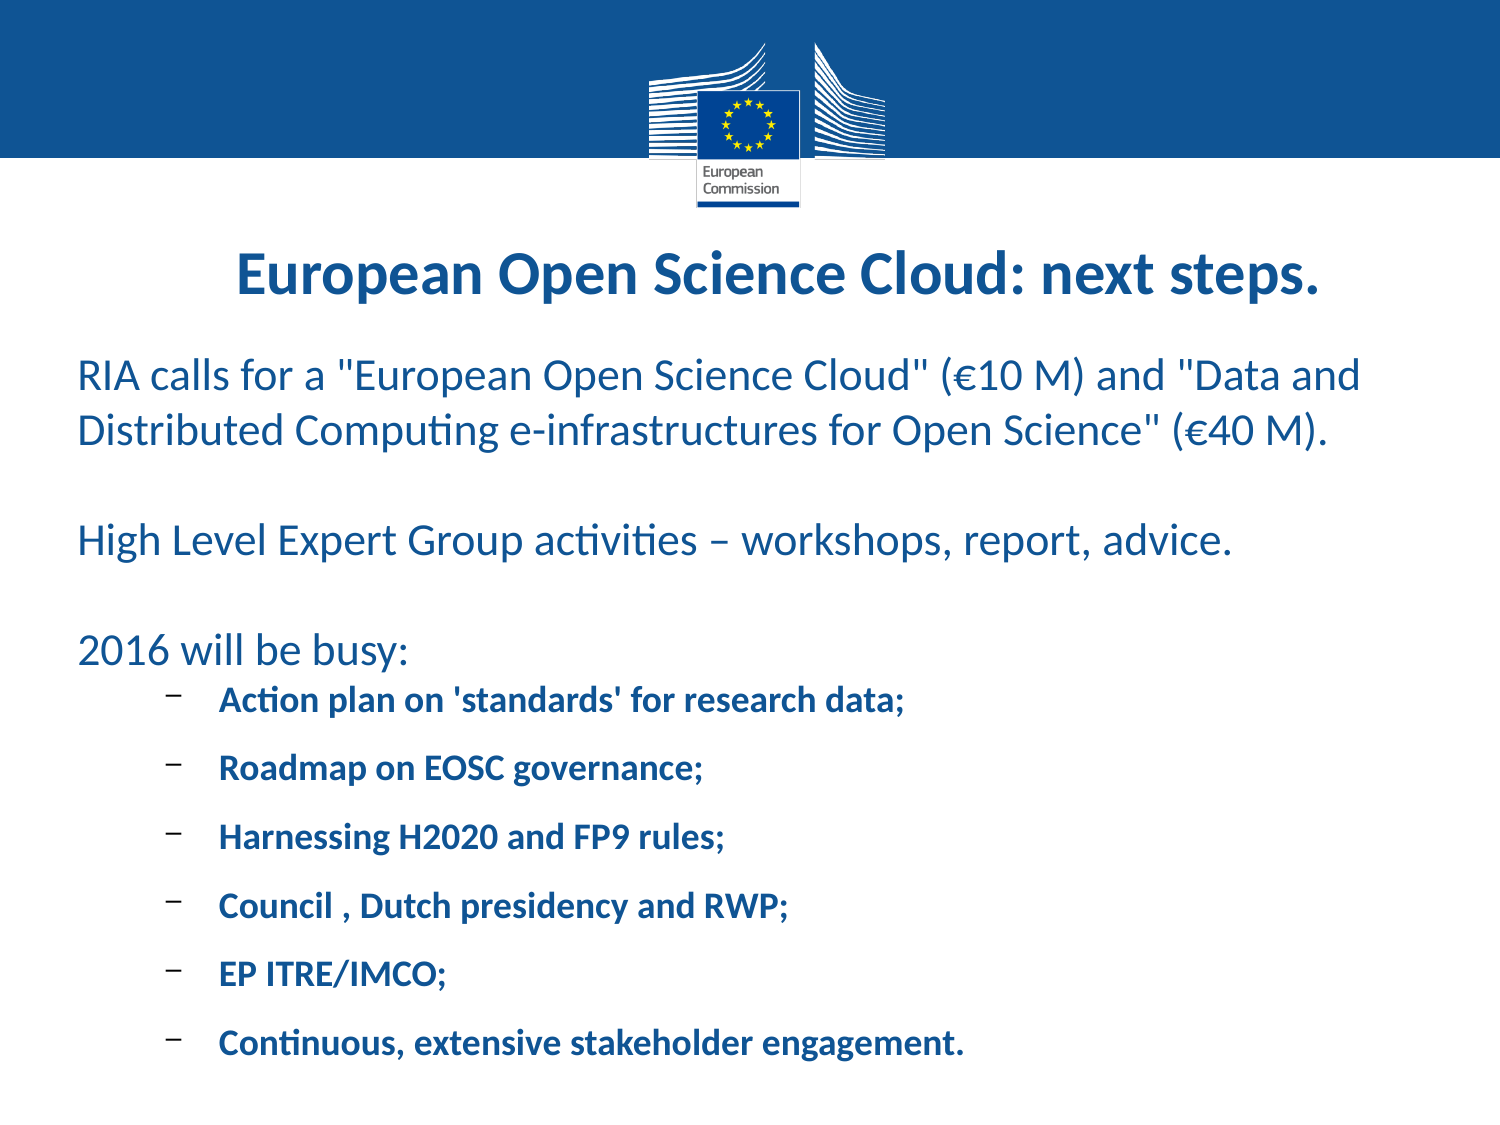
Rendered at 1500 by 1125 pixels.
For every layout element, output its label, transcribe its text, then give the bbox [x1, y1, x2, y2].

picture [649, 42, 885, 208]
title European Open Science Cloud: next steps. [37, 224, 1463, 342]
list RIA calls for a "European Open Science Cloud" (€10 M) and "Data and Distributed Computing e-infrastructures for Open Science" (€40 M). High Level Expert Group activities – workshops, report, advice. 2016 will be busy: Action plan on 'standards' for research data; Roadmap on EOSC governance; Harnessing H2020 and FP9 rules; Council , Dutch presidency and RWP; EP ITRE/IMCO; Continuous, extensive stakeholder engagement. [62, 337, 1425, 1063]
